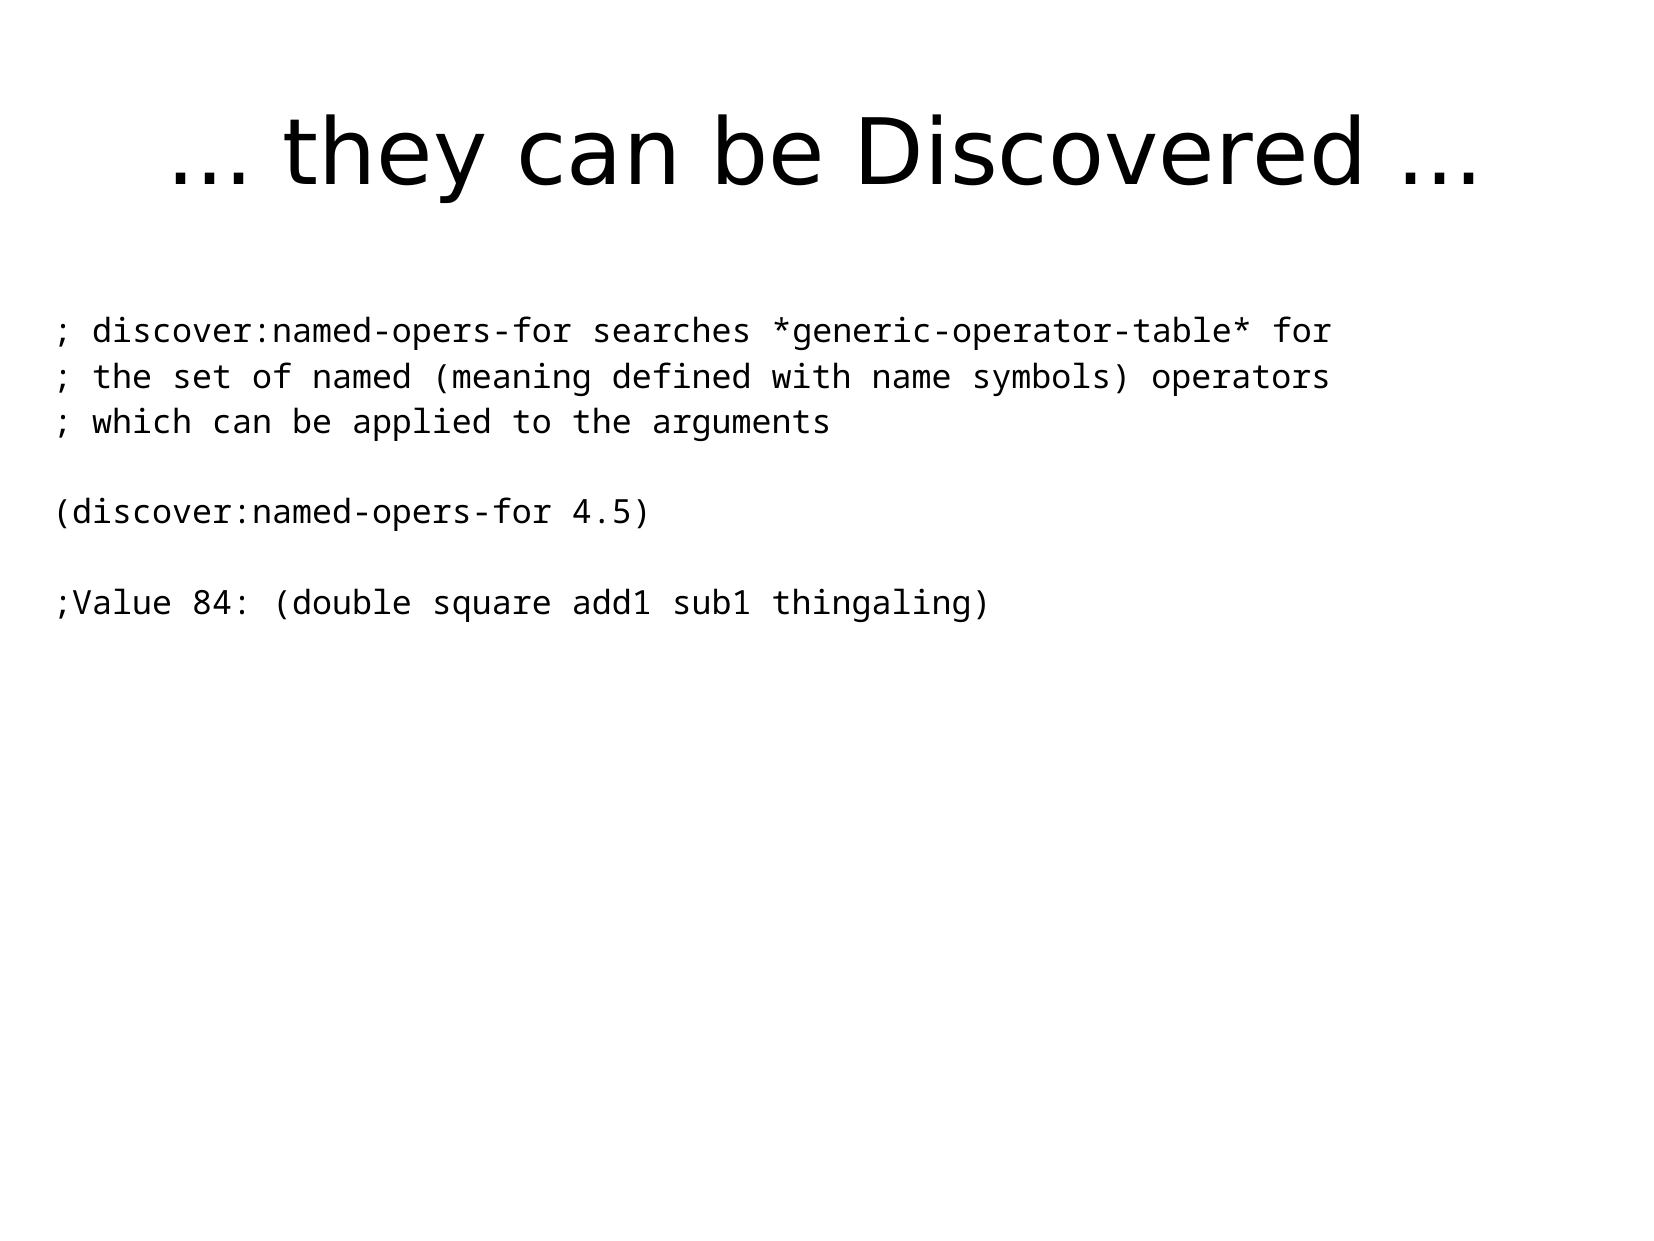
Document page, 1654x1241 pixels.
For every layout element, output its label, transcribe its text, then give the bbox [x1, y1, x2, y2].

text_box ; discover:named-opers-for searches *generic-operator-table* for ; the set of named (meaning defined with name symbols) operators ; which can be applied to the arguments (discover:named-opers-for 4.5) ;Value 84: (double square add1 sub1 thingaling) [37, 300, 1613, 944]
title ... they can be Discovered ... [82, 49, 1571, 257]
